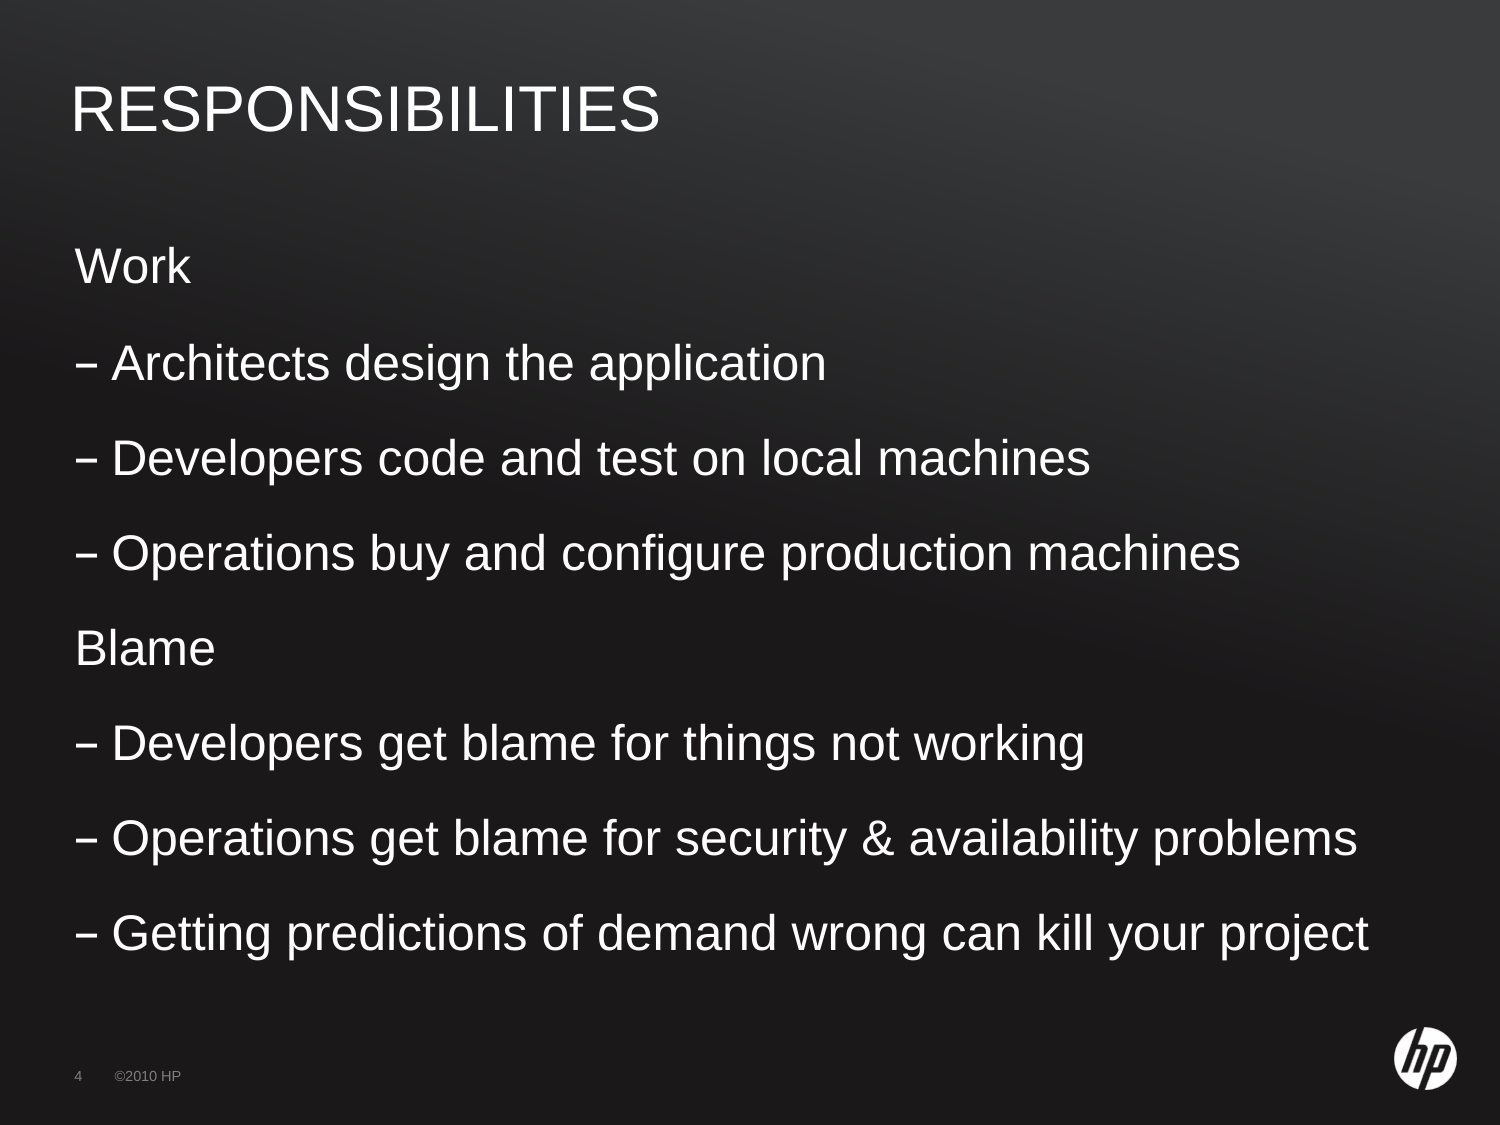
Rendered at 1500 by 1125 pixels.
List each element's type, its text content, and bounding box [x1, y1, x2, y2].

text_box Work Architects design the application Developers code and test on local machines Operations buy and configure production machines Blame Developers get blame for things not working Operations get blame for security & availability problems Getting predictions of demand wrong can kill your project [59, 187, 1429, 1013]
picture [0, 0, 1500, 1125]
text_box RESPONSIBILITIES [55, 68, 1430, 153]
